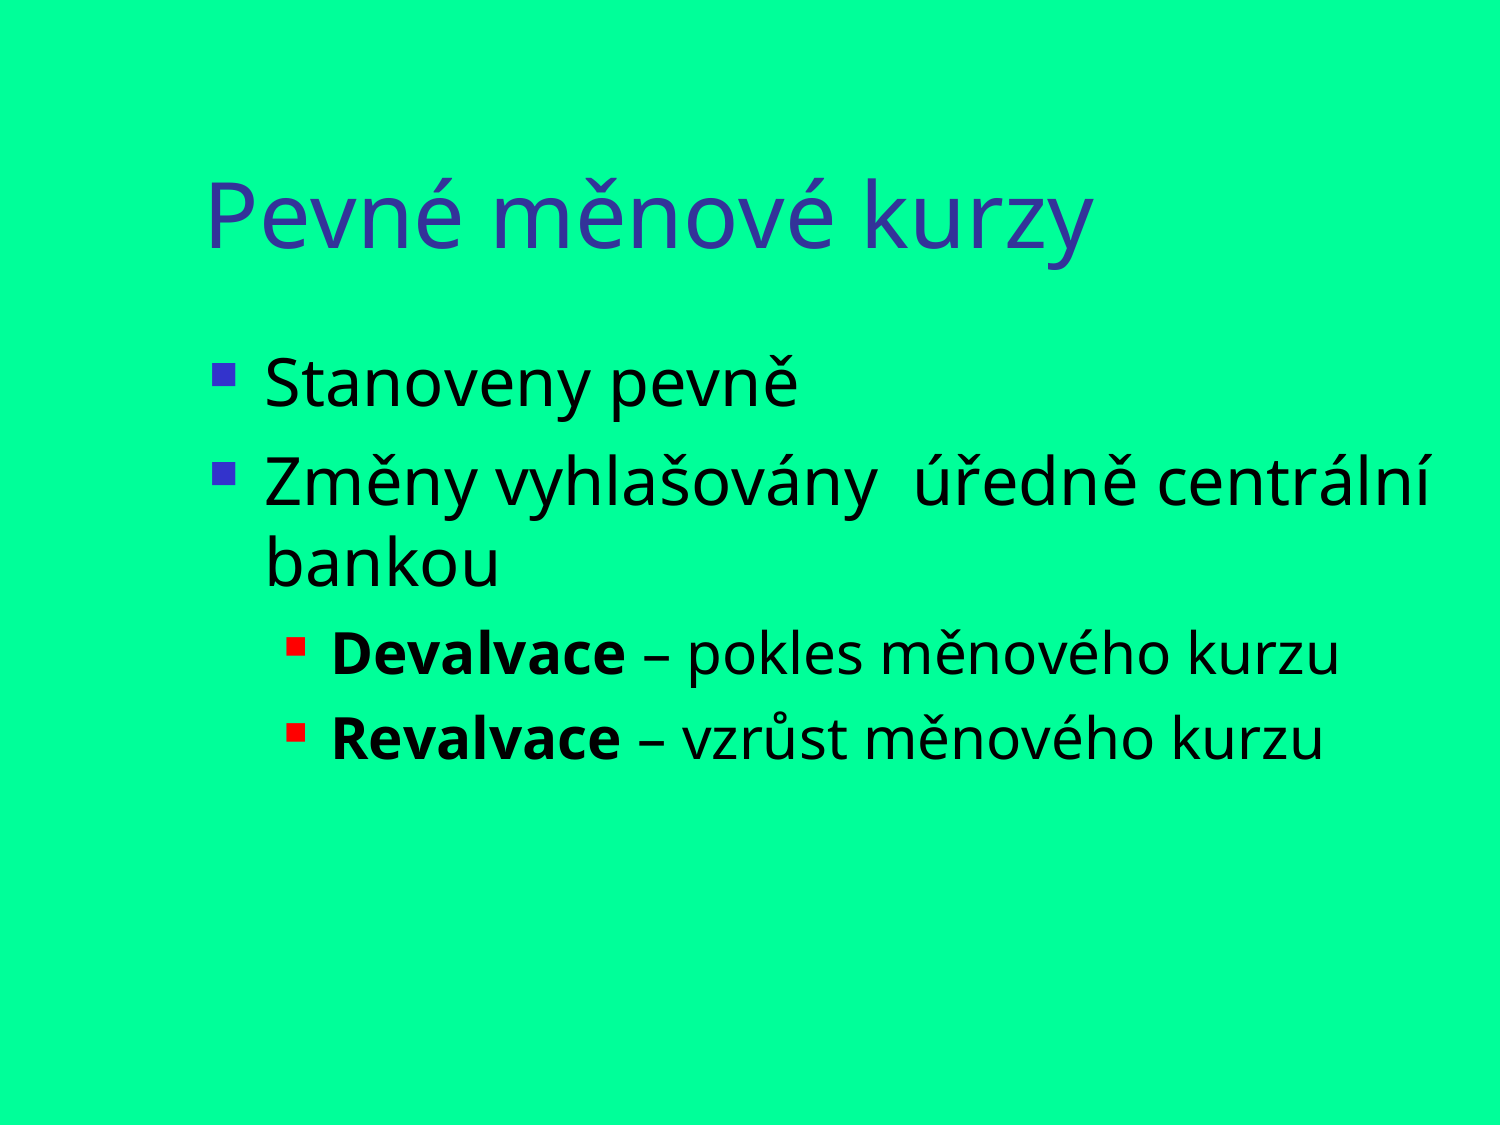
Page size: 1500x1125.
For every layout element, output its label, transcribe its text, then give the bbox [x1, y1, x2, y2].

list Stanoveny pevně Změny vyhlašovány úředně centrální bankou Devalvace – pokles měnového kurzu Revalvace – vzrůst měnového kurzu [193, 331, 1469, 1032]
title Pevné měnové kurzy [188, 35, 1467, 276]
